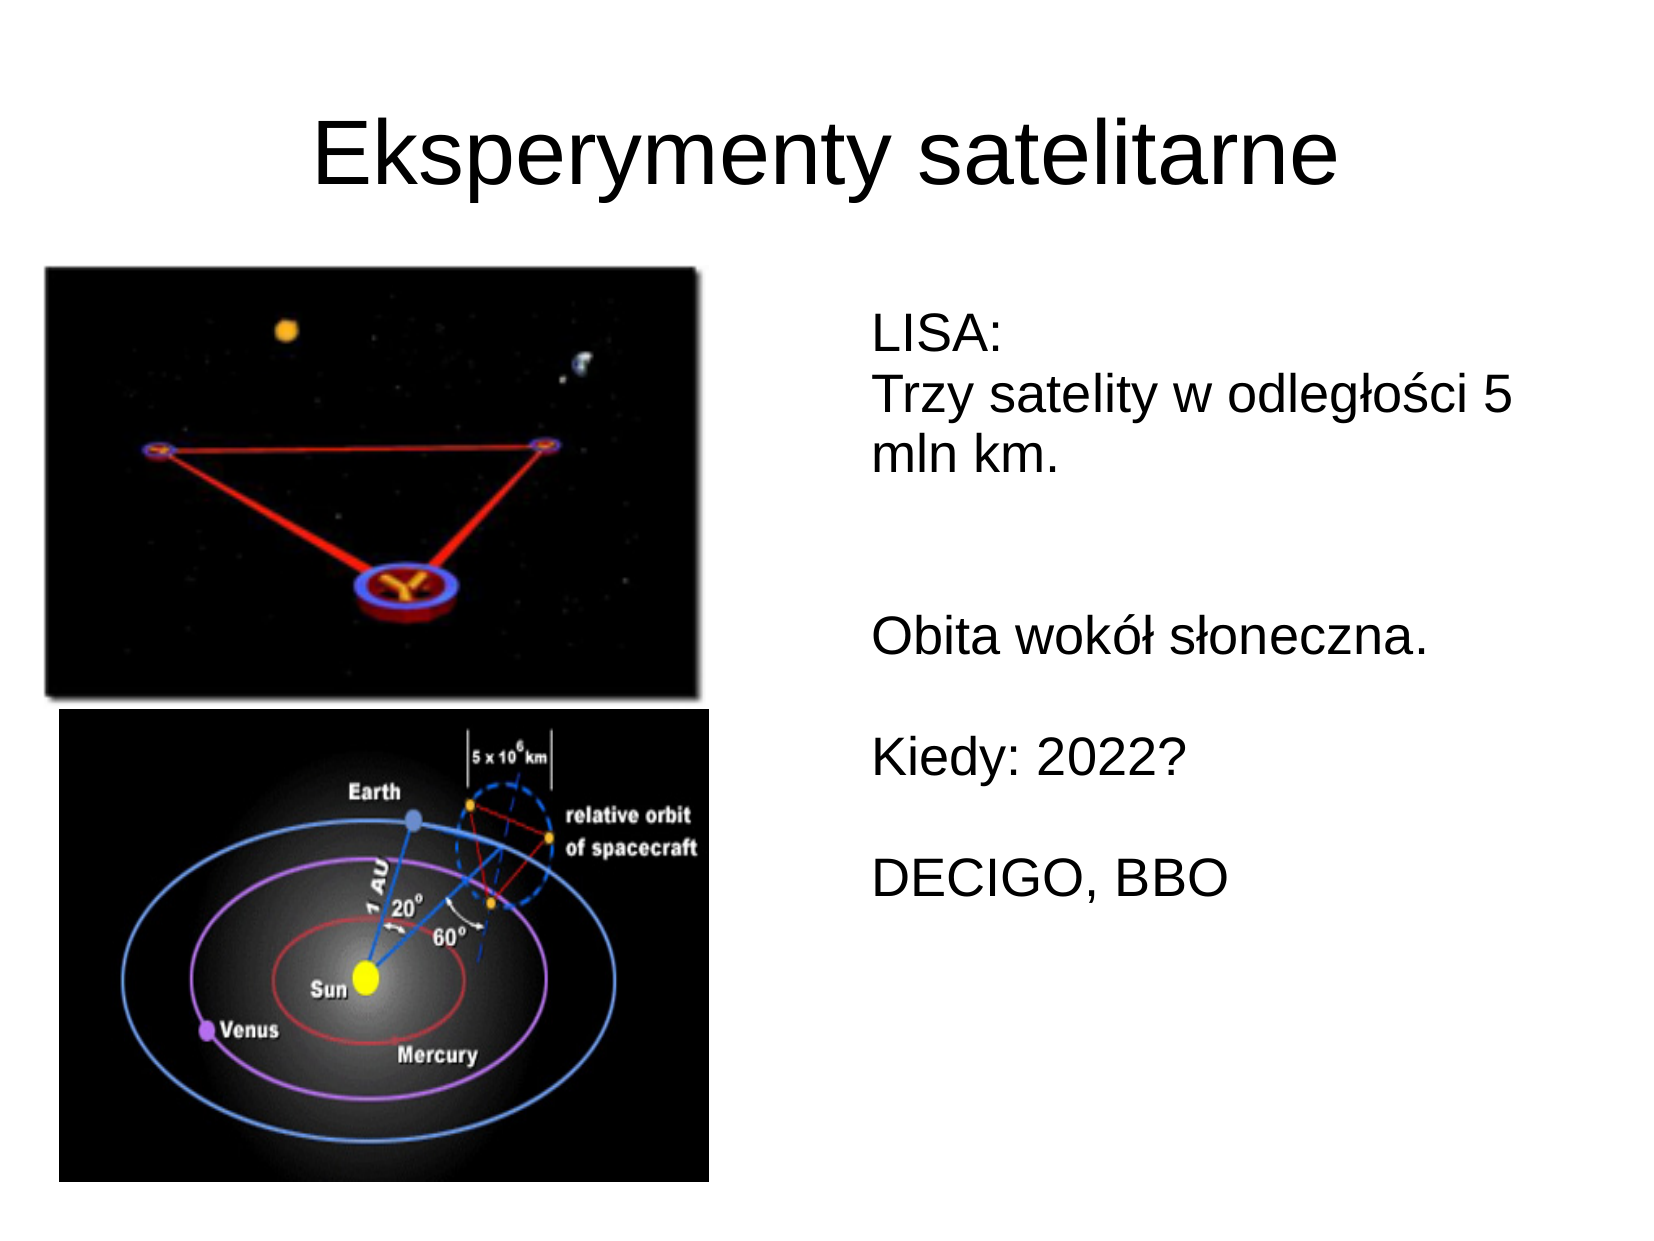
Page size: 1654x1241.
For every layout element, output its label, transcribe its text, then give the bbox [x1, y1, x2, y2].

text_box LISA: Trzy satelity w odległości 5 mln km. Obita wokół słoneczna. Kiedy: 2022? DECIGO, BBO [856, 295, 1565, 1037]
picture [43, 265, 709, 1182]
title Eksperymenty satelitarne [82, 56, 1571, 250]
